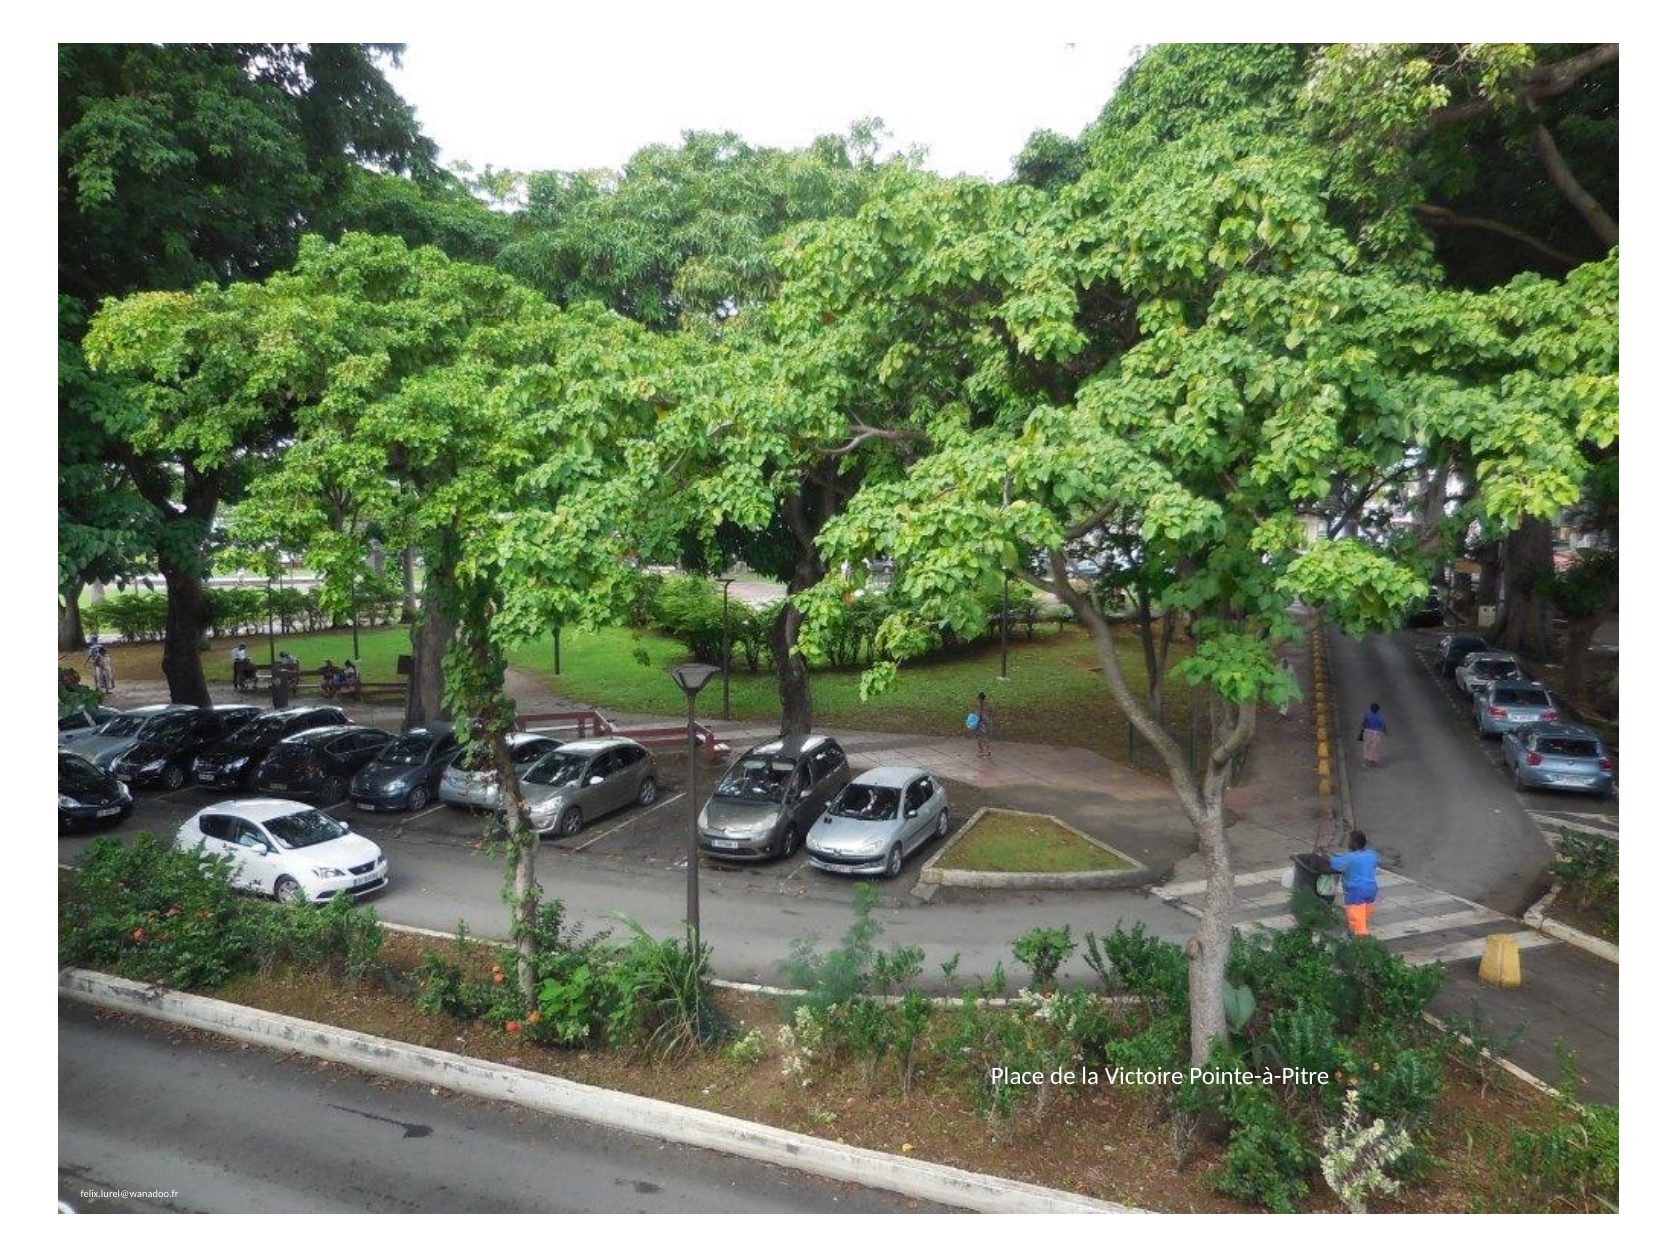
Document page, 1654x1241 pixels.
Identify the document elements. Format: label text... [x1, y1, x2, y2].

text_box Place de la Victoire Pointe-à-Pitre [933, 1057, 1394, 1093]
picture [58, 43, 1619, 1214]
text_box felix.lurel@wanadoo.fr [58, 1175, 201, 1211]
